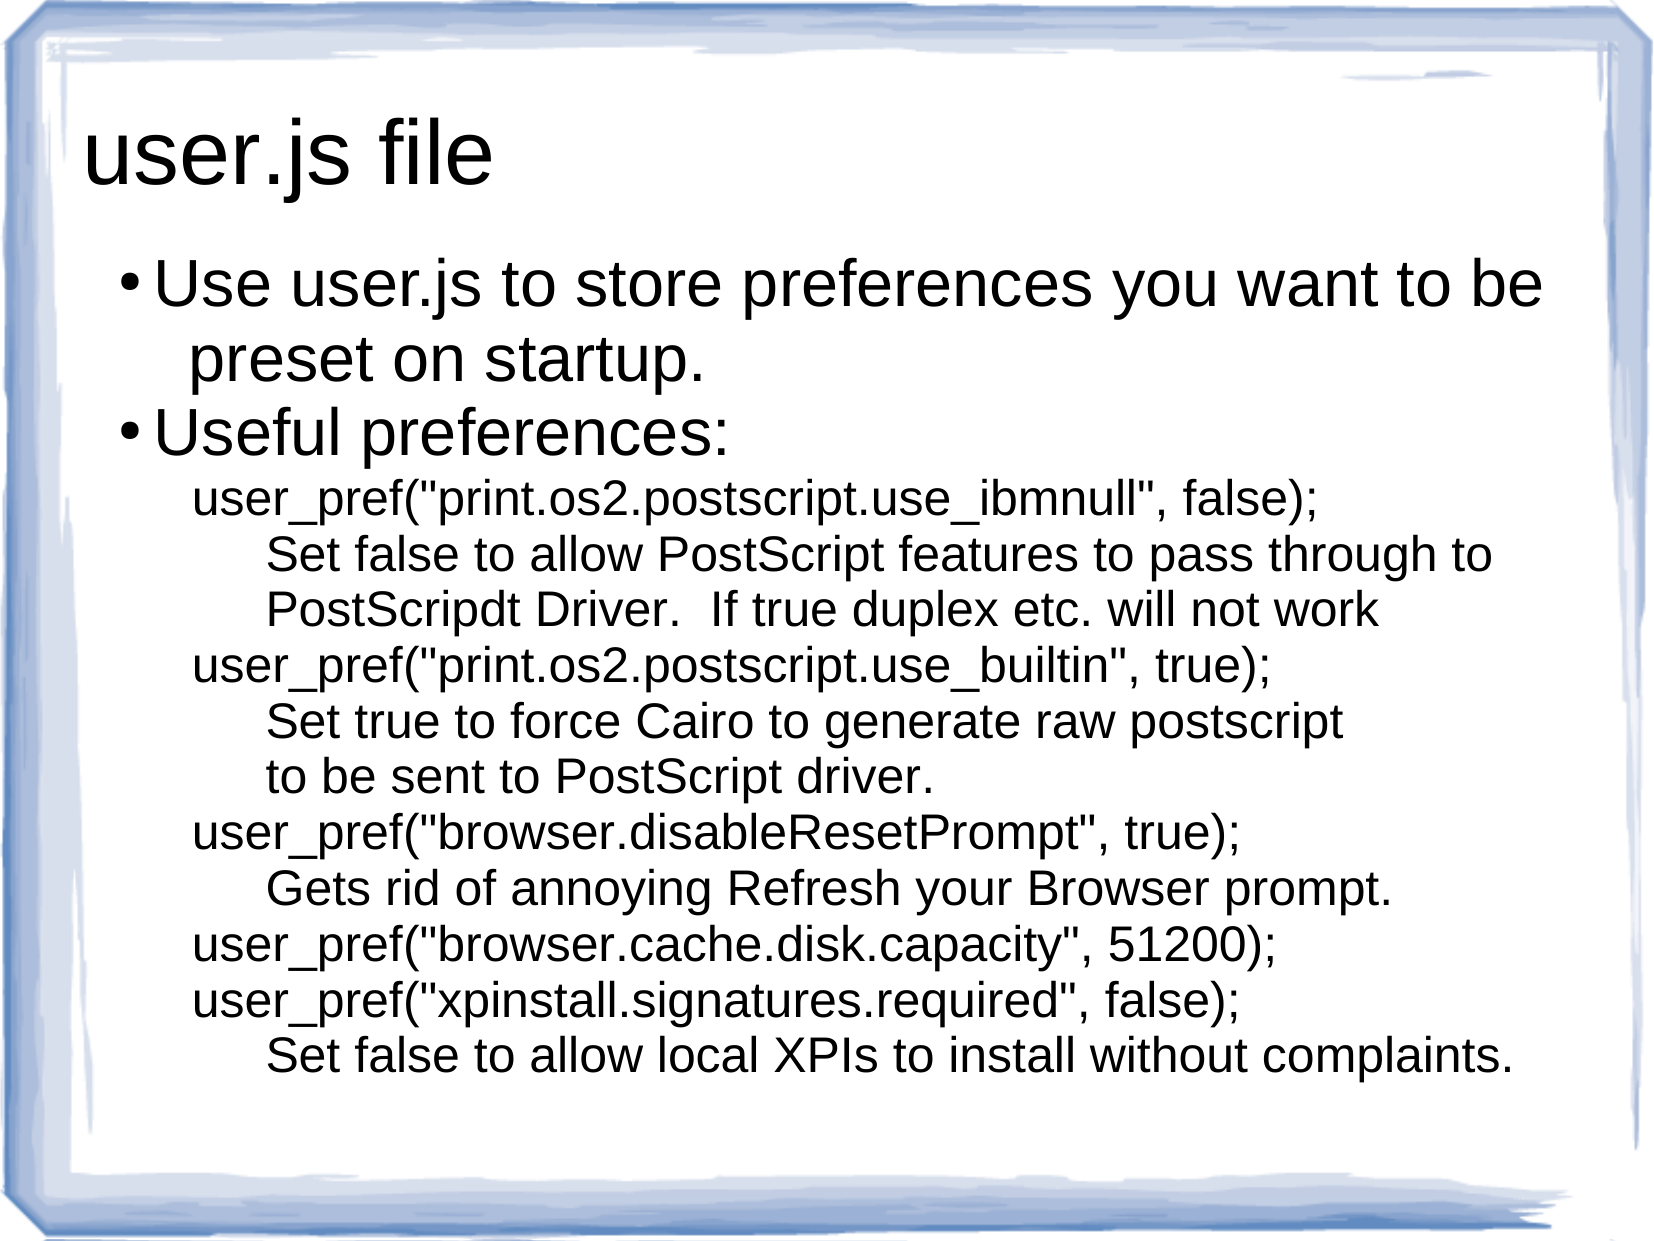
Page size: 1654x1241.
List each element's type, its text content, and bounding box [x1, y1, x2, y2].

title user.js file [82, 101, 1571, 205]
subtitle Use user.js to store preferences you want to be preset on startup. Useful preferences: user_pref("print.os2.postscript.use_ibmnull", false); Set false to allow PostScript features to pass through to PostScripdt Driver. If true duplex etc. will not work user_pref("print.os2.postscript.use_builtin", true); Set true to force Cairo to generate raw postscript to be sent to PostScript driver. user_pref("browser.disableResetPrompt", true); Gets rid of annoying Refresh your Browser prompt. user_pref("browser.cache.disk.capacity", 51200); user_pref("xpinstall.signatures.required", false); Set false to allow local XPIs to install without complaints. [118, 189, 1571, 1140]
picture [0, 0, 1654, 1241]
